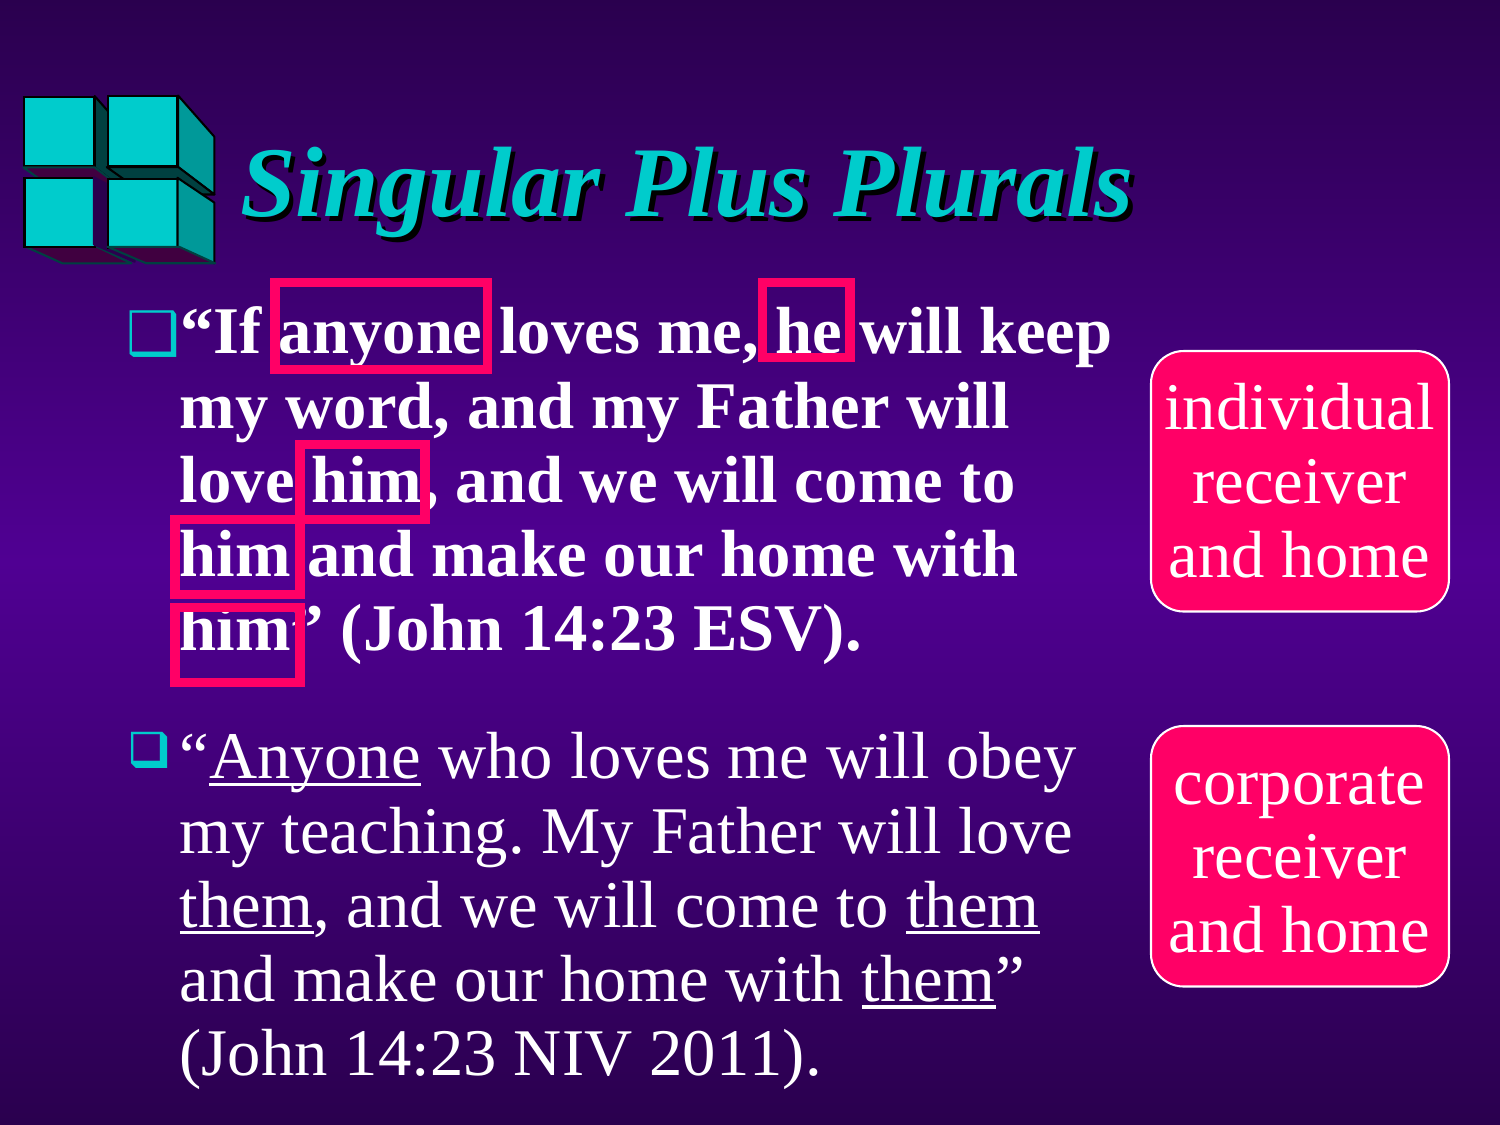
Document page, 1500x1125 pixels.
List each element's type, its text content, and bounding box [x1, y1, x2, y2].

text_box individual receiver and home [1150, 351, 1449, 612]
list “If anyone loves me, he will keep my word, and my Father will love him, and we will come to him and make our home with him” (John 14:23 ESV). [767, 287, 845, 353]
list “If anyone loves me, he will keep my word, and my Father will love him, and we will come to him and make our home with him” (John 14:23 ESV). [280, 287, 483, 365]
title Singular Plus Plurals [224, 78, 1388, 288]
text_box “Anyone who loves me will obey my teaching. My Father will love them, and we will come to them and make our home with them” (John 14:23 NIV 2011). [112, 712, 1150, 1000]
list “If anyone loves me, he will keep my word, and my Father will love him, and we will come to him and make our home with him” (John 14:23 ESV). [112, 287, 1150, 712]
text_box corporate receiver and home [1150, 726, 1449, 987]
